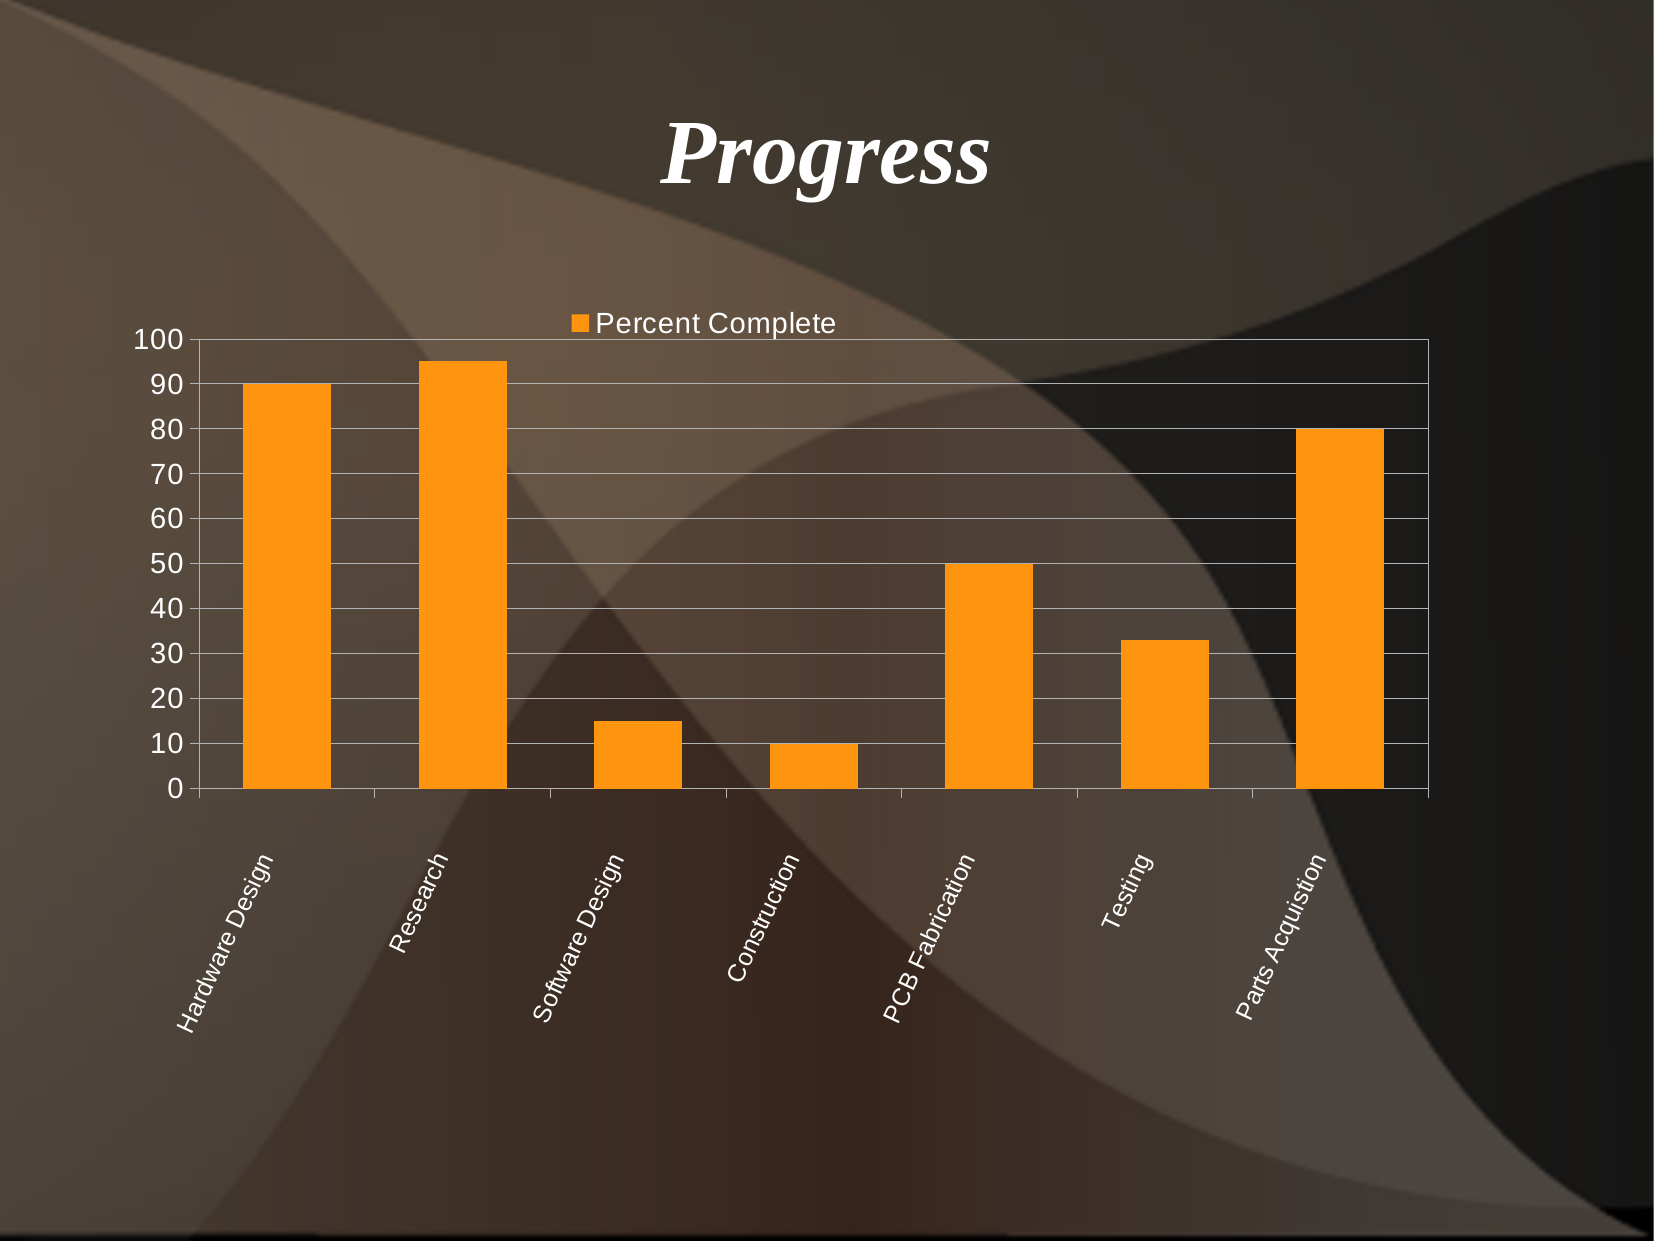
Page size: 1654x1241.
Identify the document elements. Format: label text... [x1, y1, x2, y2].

picture [0, 0, 1654, 1241]
chart [82, 290, 1571, 1109]
title Progress [82, 49, 1571, 257]
